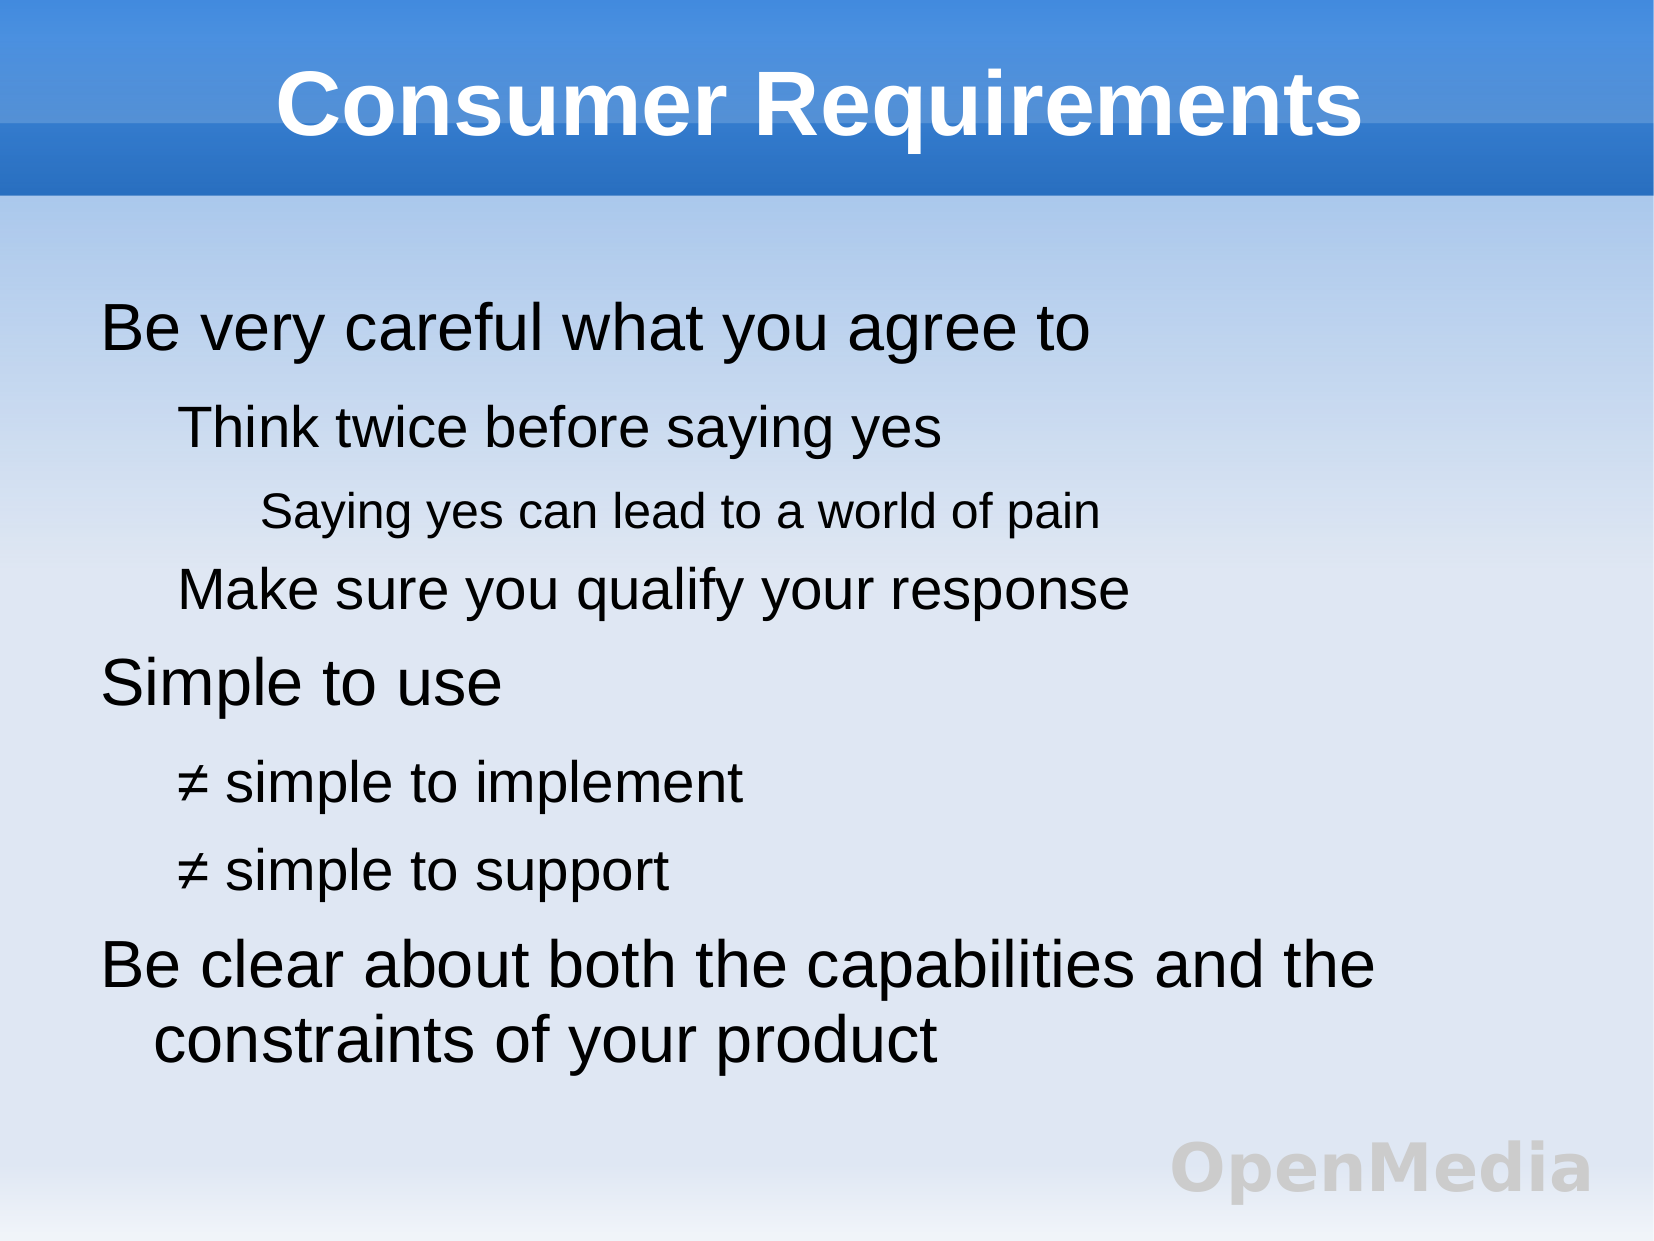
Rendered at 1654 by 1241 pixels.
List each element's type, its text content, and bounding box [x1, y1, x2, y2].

picture [0, 0, 1654, 1241]
list Be very careful what you agree to Think twice before saying yes Saying yes can lead to a world of pain Make sure you qualify your response Simple to use ≠ simple to implement ≠ simple to support Be clear about both the capabilities and the constraints of your product [82, 290, 1571, 1109]
title Consumer Requirements [76, 0, 1565, 208]
